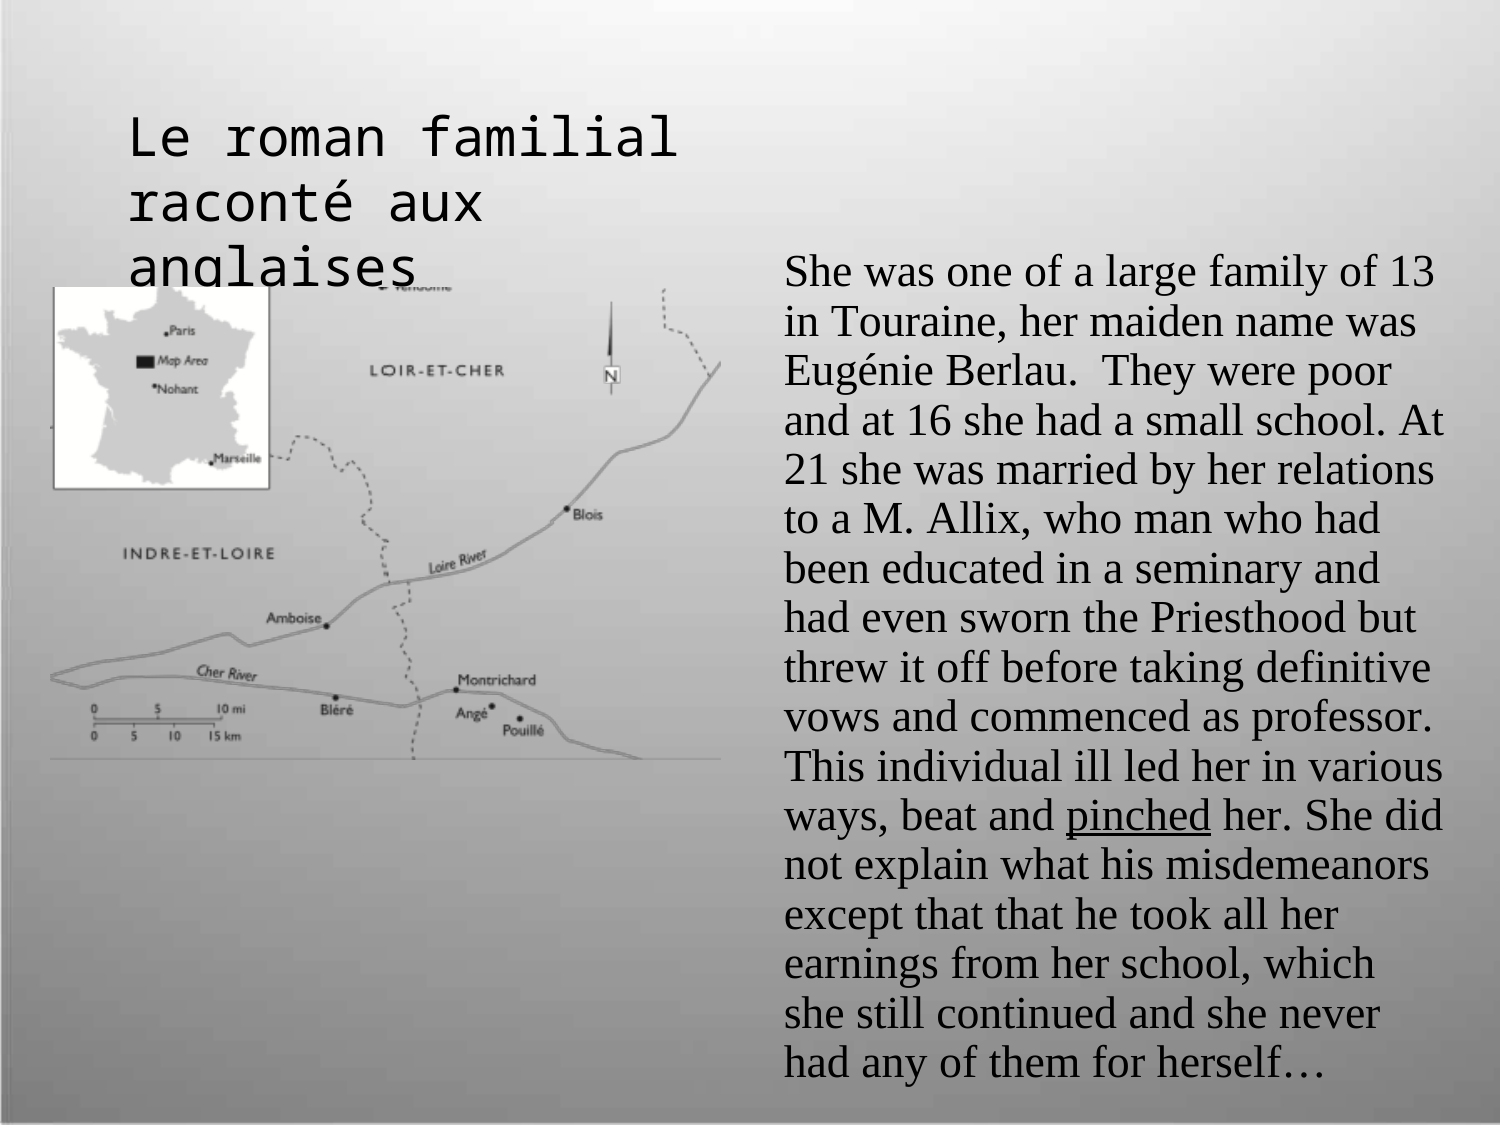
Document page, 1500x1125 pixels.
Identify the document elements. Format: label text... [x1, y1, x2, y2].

title Le roman familial raconté aux anglaises [112, 112, 712, 287]
picture [0, 0, 1500, 1125]
list She was one of a large family of 13 in Touraine, her maiden name was Eugénie Berlau. They were poor and at 16 she had a small school. At 21 she was married by her relations to a M. Allix, who man who had been educated in a seminary and had even sworn the Priesthood but threw it off before taking definitive vows and commenced as professor. This individual ill led her in various ways, beat and pinched her. She did not explain what his misdemeanors except that that he took all her earnings from her school, which she still continued and she never had any of them for herself… [712, 112, 1463, 1125]
